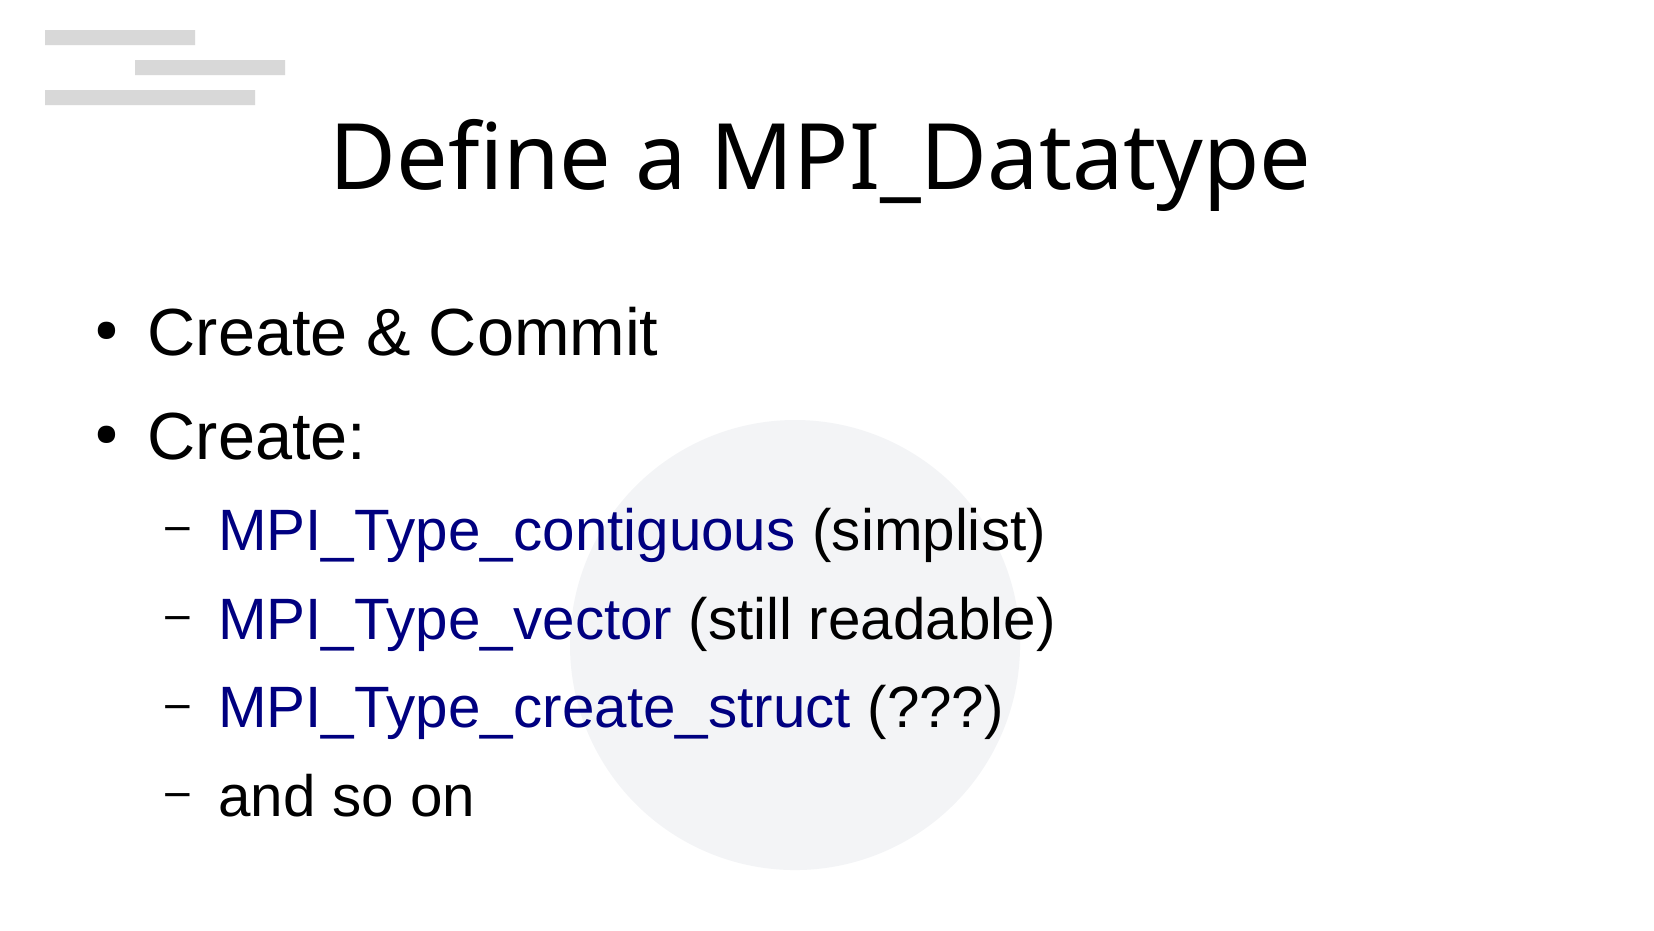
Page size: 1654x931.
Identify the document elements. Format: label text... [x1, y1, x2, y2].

title Define a MPI_Datatype [76, 76, 1565, 233]
list Create & Commit Create: MPI_Type_contiguous (simplist) MPI_Type_vector (still readable) MPI_Type_create_struct (???) and so on [76, 295, 1565, 835]
